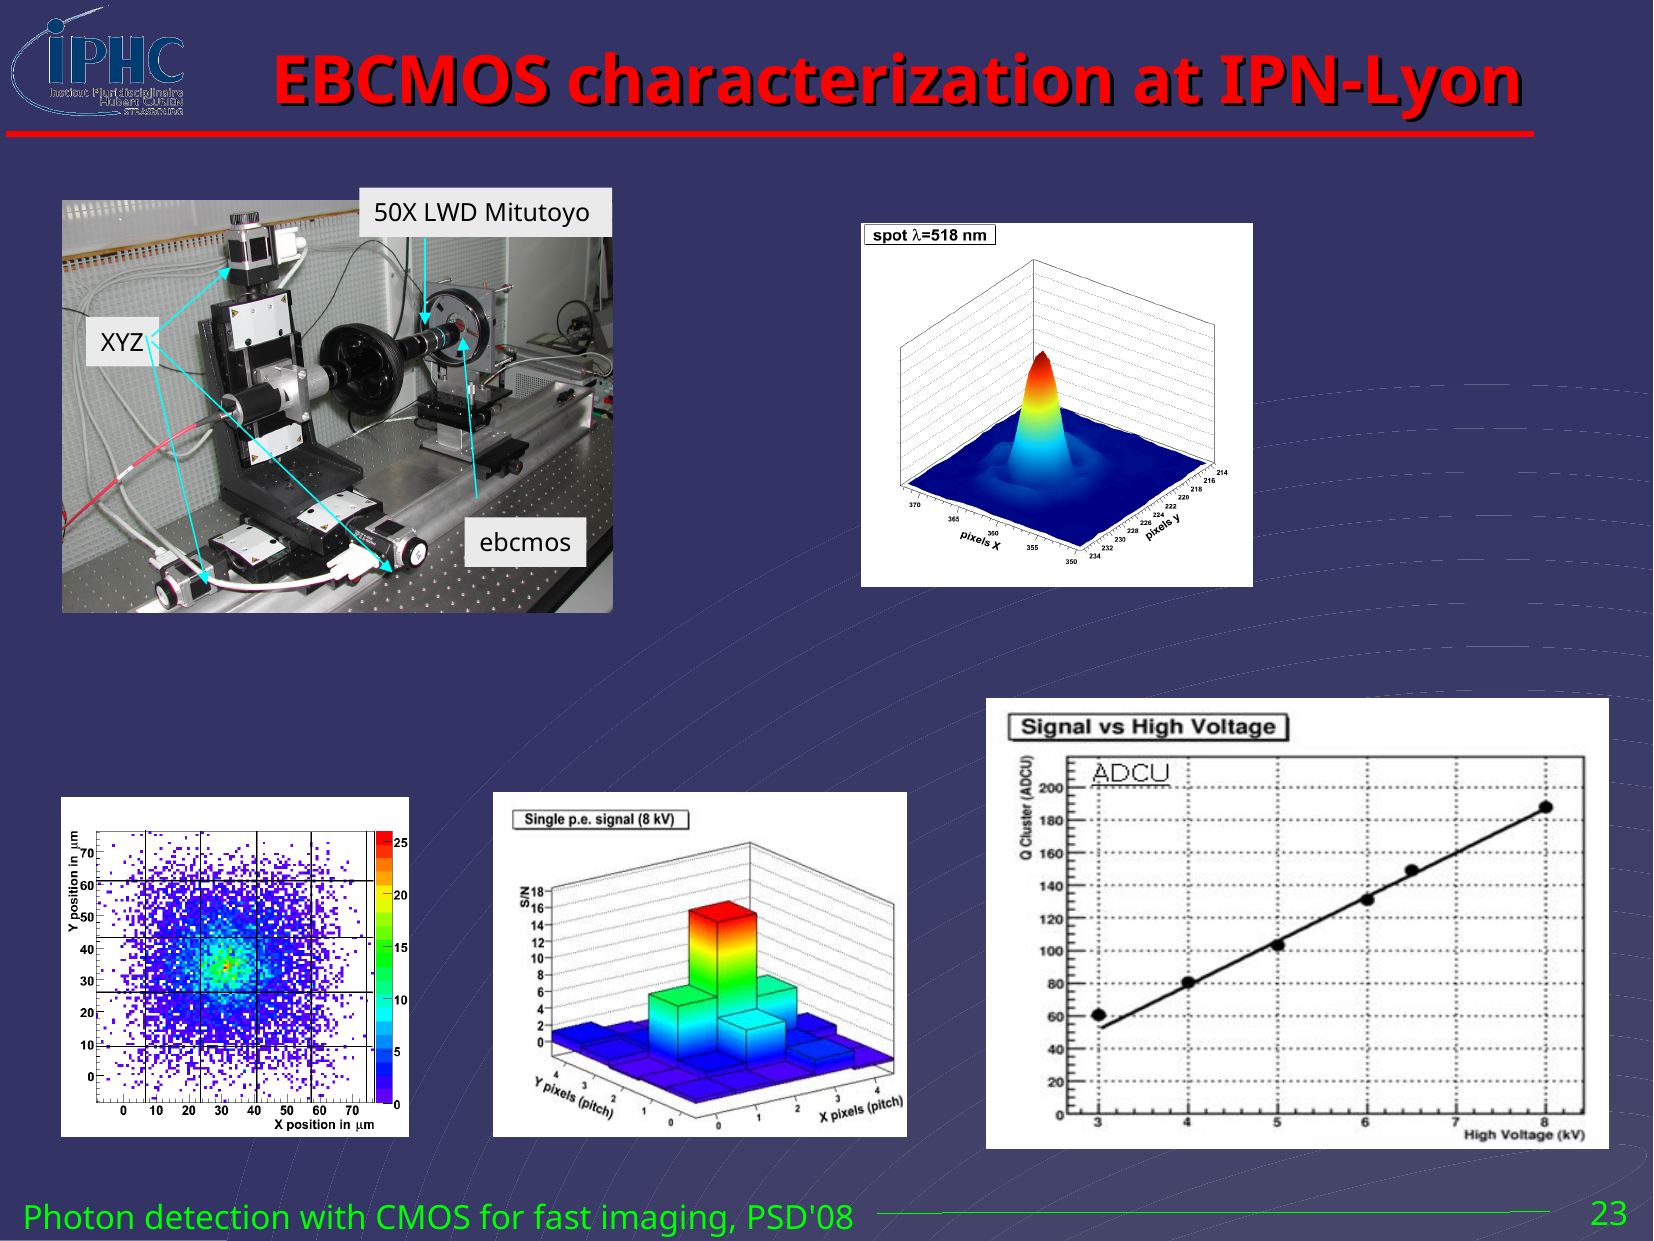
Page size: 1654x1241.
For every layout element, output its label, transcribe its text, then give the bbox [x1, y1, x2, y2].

picture [10, 5, 184, 116]
text_box XYZ [86, 316, 160, 367]
title EBCMOS characterization at IPN-Lyon [168, 31, 1525, 123]
picture [493, 792, 907, 1137]
picture [61, 797, 409, 1137]
picture [62, 200, 613, 613]
picture [861, 223, 1253, 587]
text_box 50X LWD Mitutoyo [359, 187, 613, 237]
picture [986, 698, 1609, 1149]
text_box ebcmos [464, 517, 587, 567]
